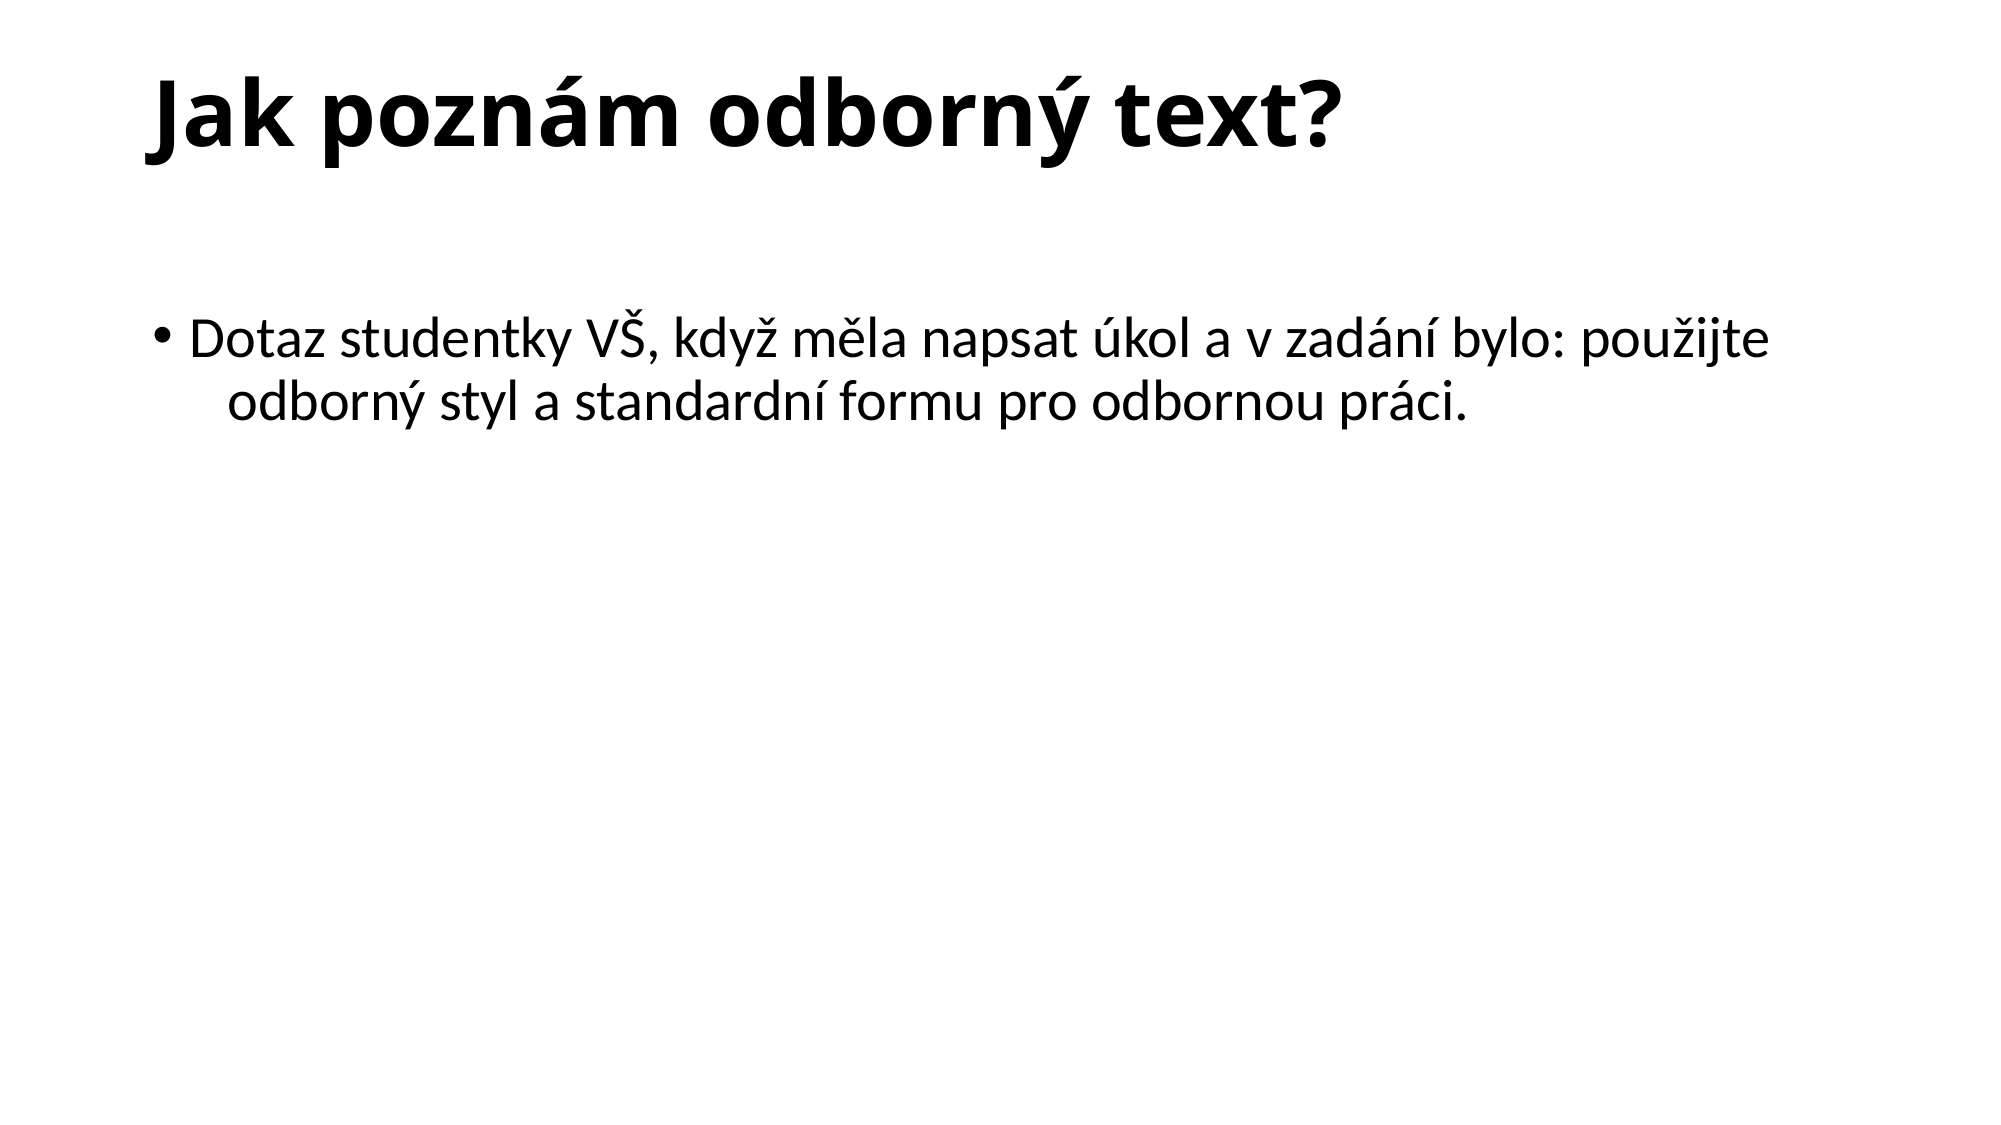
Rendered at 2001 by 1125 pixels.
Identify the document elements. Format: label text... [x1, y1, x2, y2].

list Dotaz studentky VŠ, když měla napsat úkol a v zadání bylo: použijte odborný styl a standardní formu pro odbornou práci. [137, 299, 1863, 1014]
title Jak poznám odborný text? [137, 59, 1863, 278]
